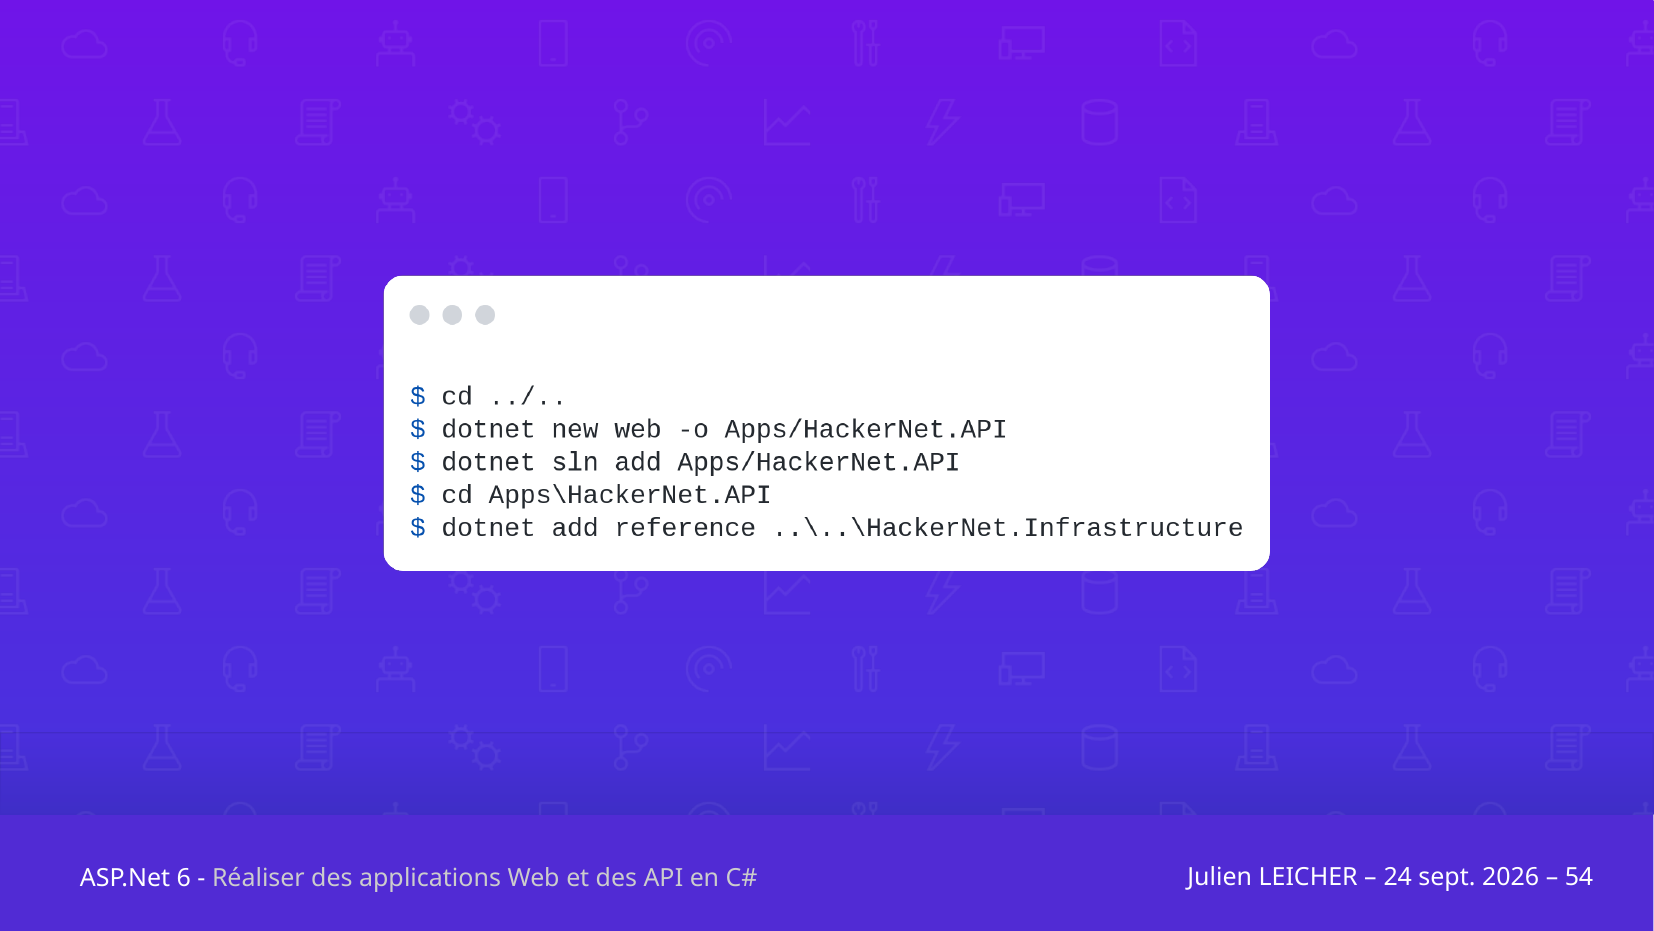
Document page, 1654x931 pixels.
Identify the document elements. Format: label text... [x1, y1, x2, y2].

text_box Julien LEICHER – 28 févr. 2022 – <numéro> [0, 815, 1654, 931]
text_box ASP.Net 6 - Réaliser des applications Web et des API en C# [64, 852, 798, 898]
picture [357, 249, 1296, 597]
text_box [0, 0, 1654, 815]
